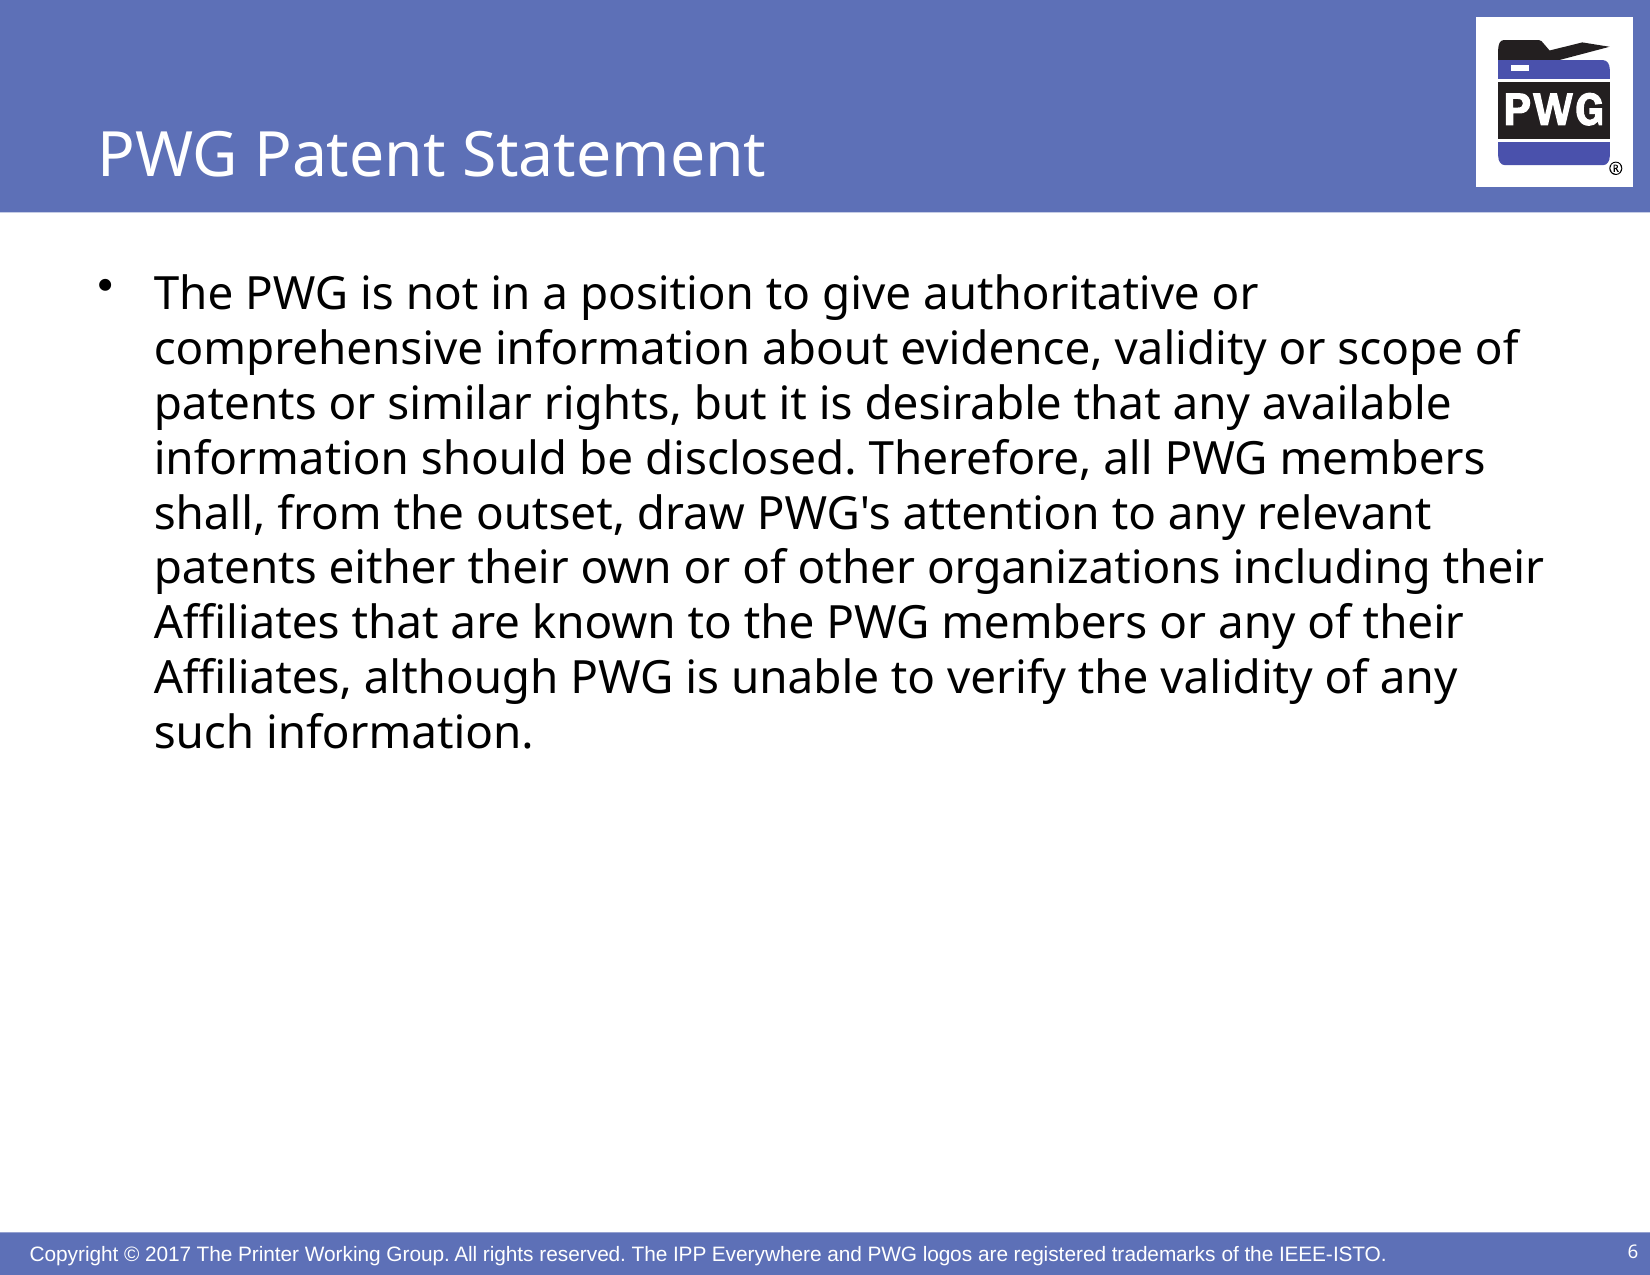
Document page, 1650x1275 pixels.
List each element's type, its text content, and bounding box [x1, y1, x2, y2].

title PWG Patent Statement [82, 8, 1449, 198]
list The PWG is not in a position to give authoritative or comprehensive information about evidence, validity or scope of patents or similar rights, but it is desirable that any available information should be disclosed. Therefore, all PWG members shall, from the outset, draw PWG's attention to any relevant patents either their own or of other organizations including their Affiliates that are known to the PWG members or any of their Affiliates, although PWG is unable to verify the validity of any such information. [82, 254, 1568, 1233]
